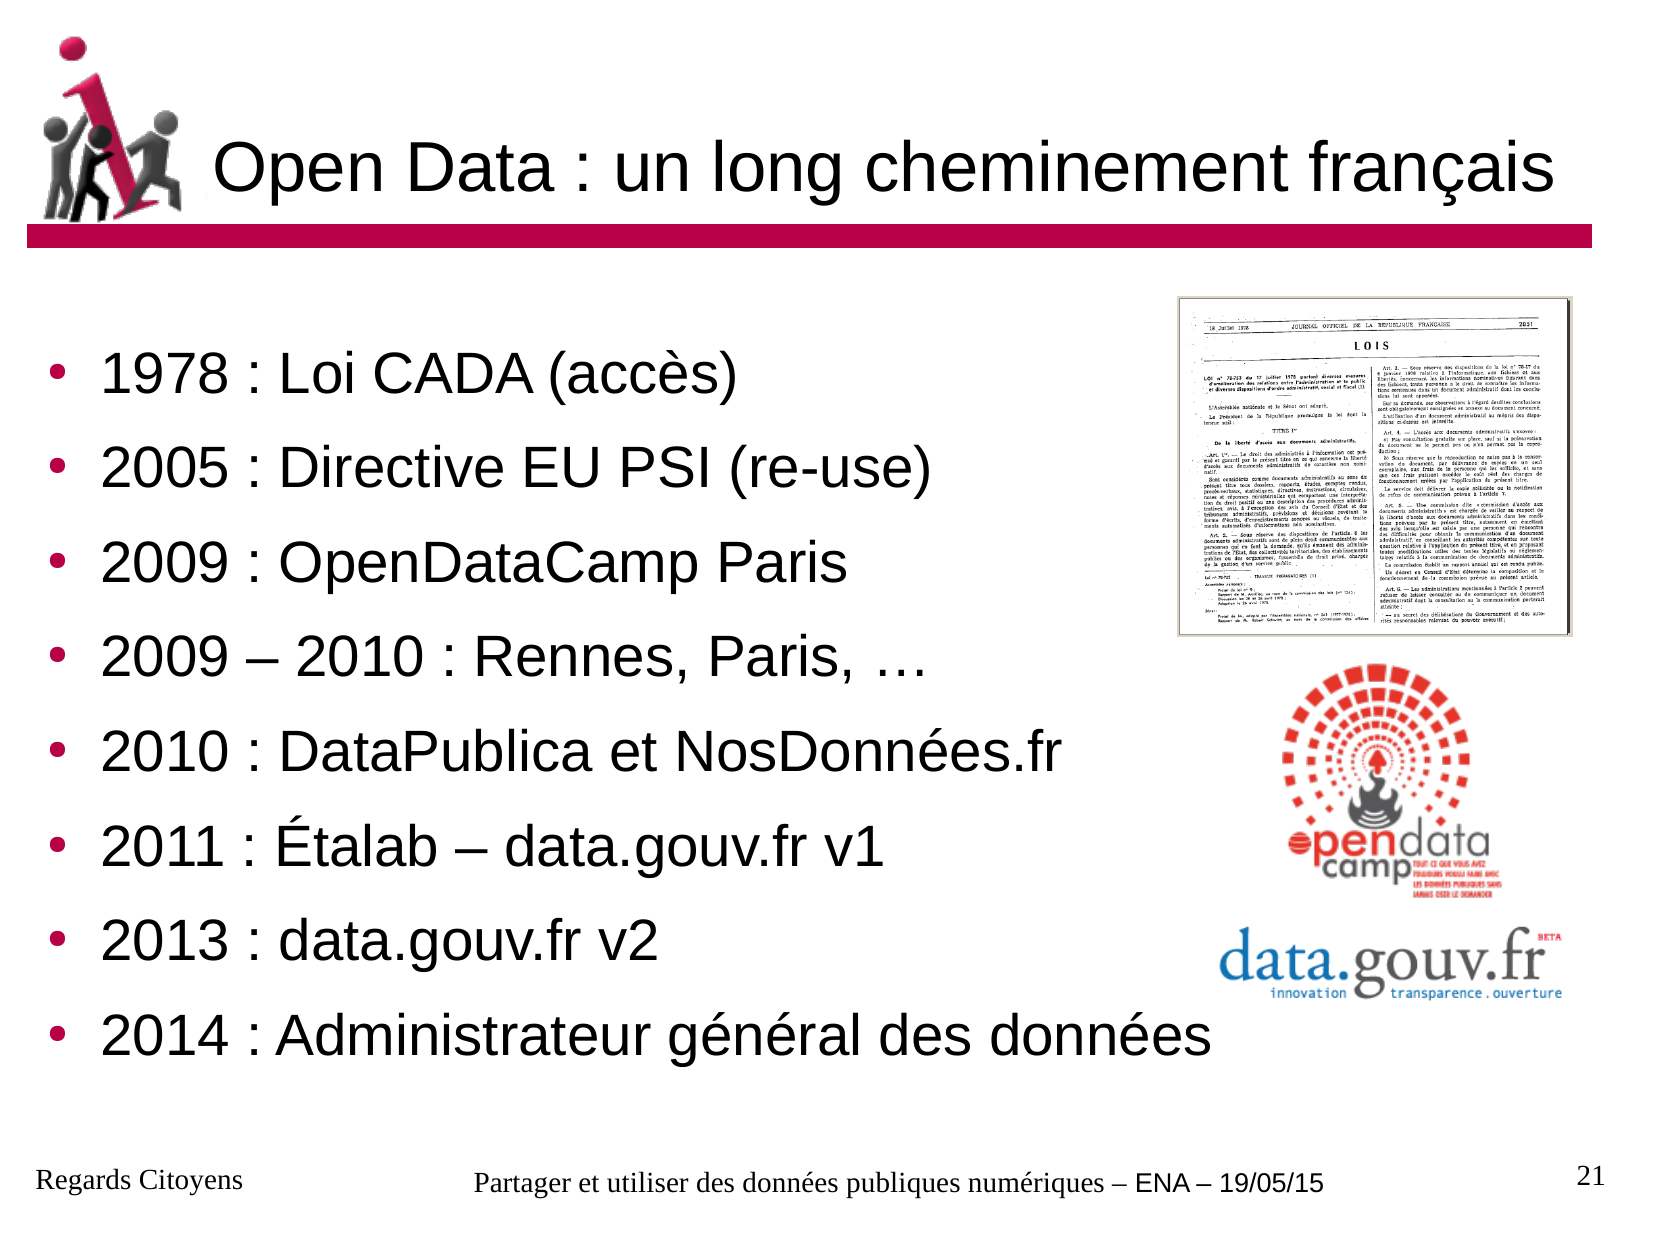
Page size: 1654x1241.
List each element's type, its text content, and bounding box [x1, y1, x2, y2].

picture [1177, 296, 1573, 637]
picture [1273, 661, 1513, 901]
picture [27, 31, 208, 224]
title Open Data : un long cheminement français [212, 70, 1648, 264]
list 1978 : Loi CADA (accès) 2005 : Directive EU PSI (re-use) 2009 : OpenDataCamp Paris 2009 – 2010 : Rennes, Paris, … 2010 : DataPublica et NosDonnées.fr 2011 : Étalab – data.gouv.fr v1 2013 : data.gouv.fr v2 2014 : Administrateur général des données [29, 236, 1654, 1152]
picture [1207, 917, 1574, 1008]
